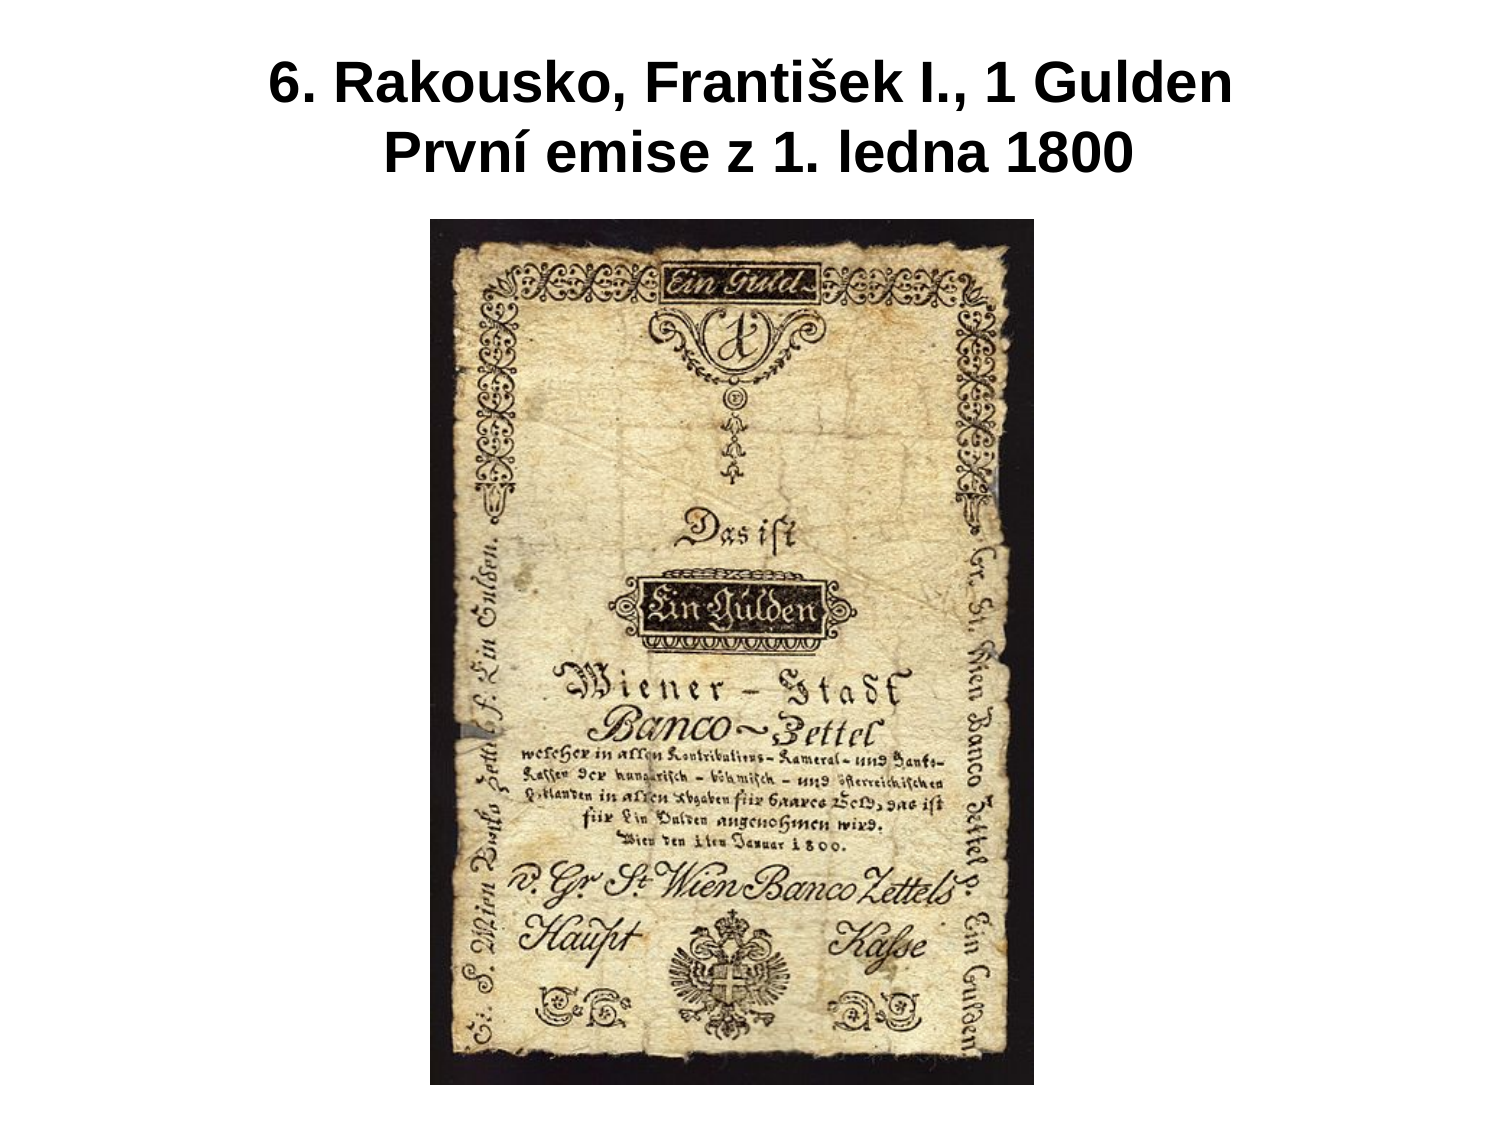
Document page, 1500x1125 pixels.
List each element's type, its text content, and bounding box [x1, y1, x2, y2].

text_box [430, 220, 1034, 1085]
title 6. Rakousko, František I., 1 Gulden První emise z 1. ledna 1800 [76, 31, 1427, 197]
